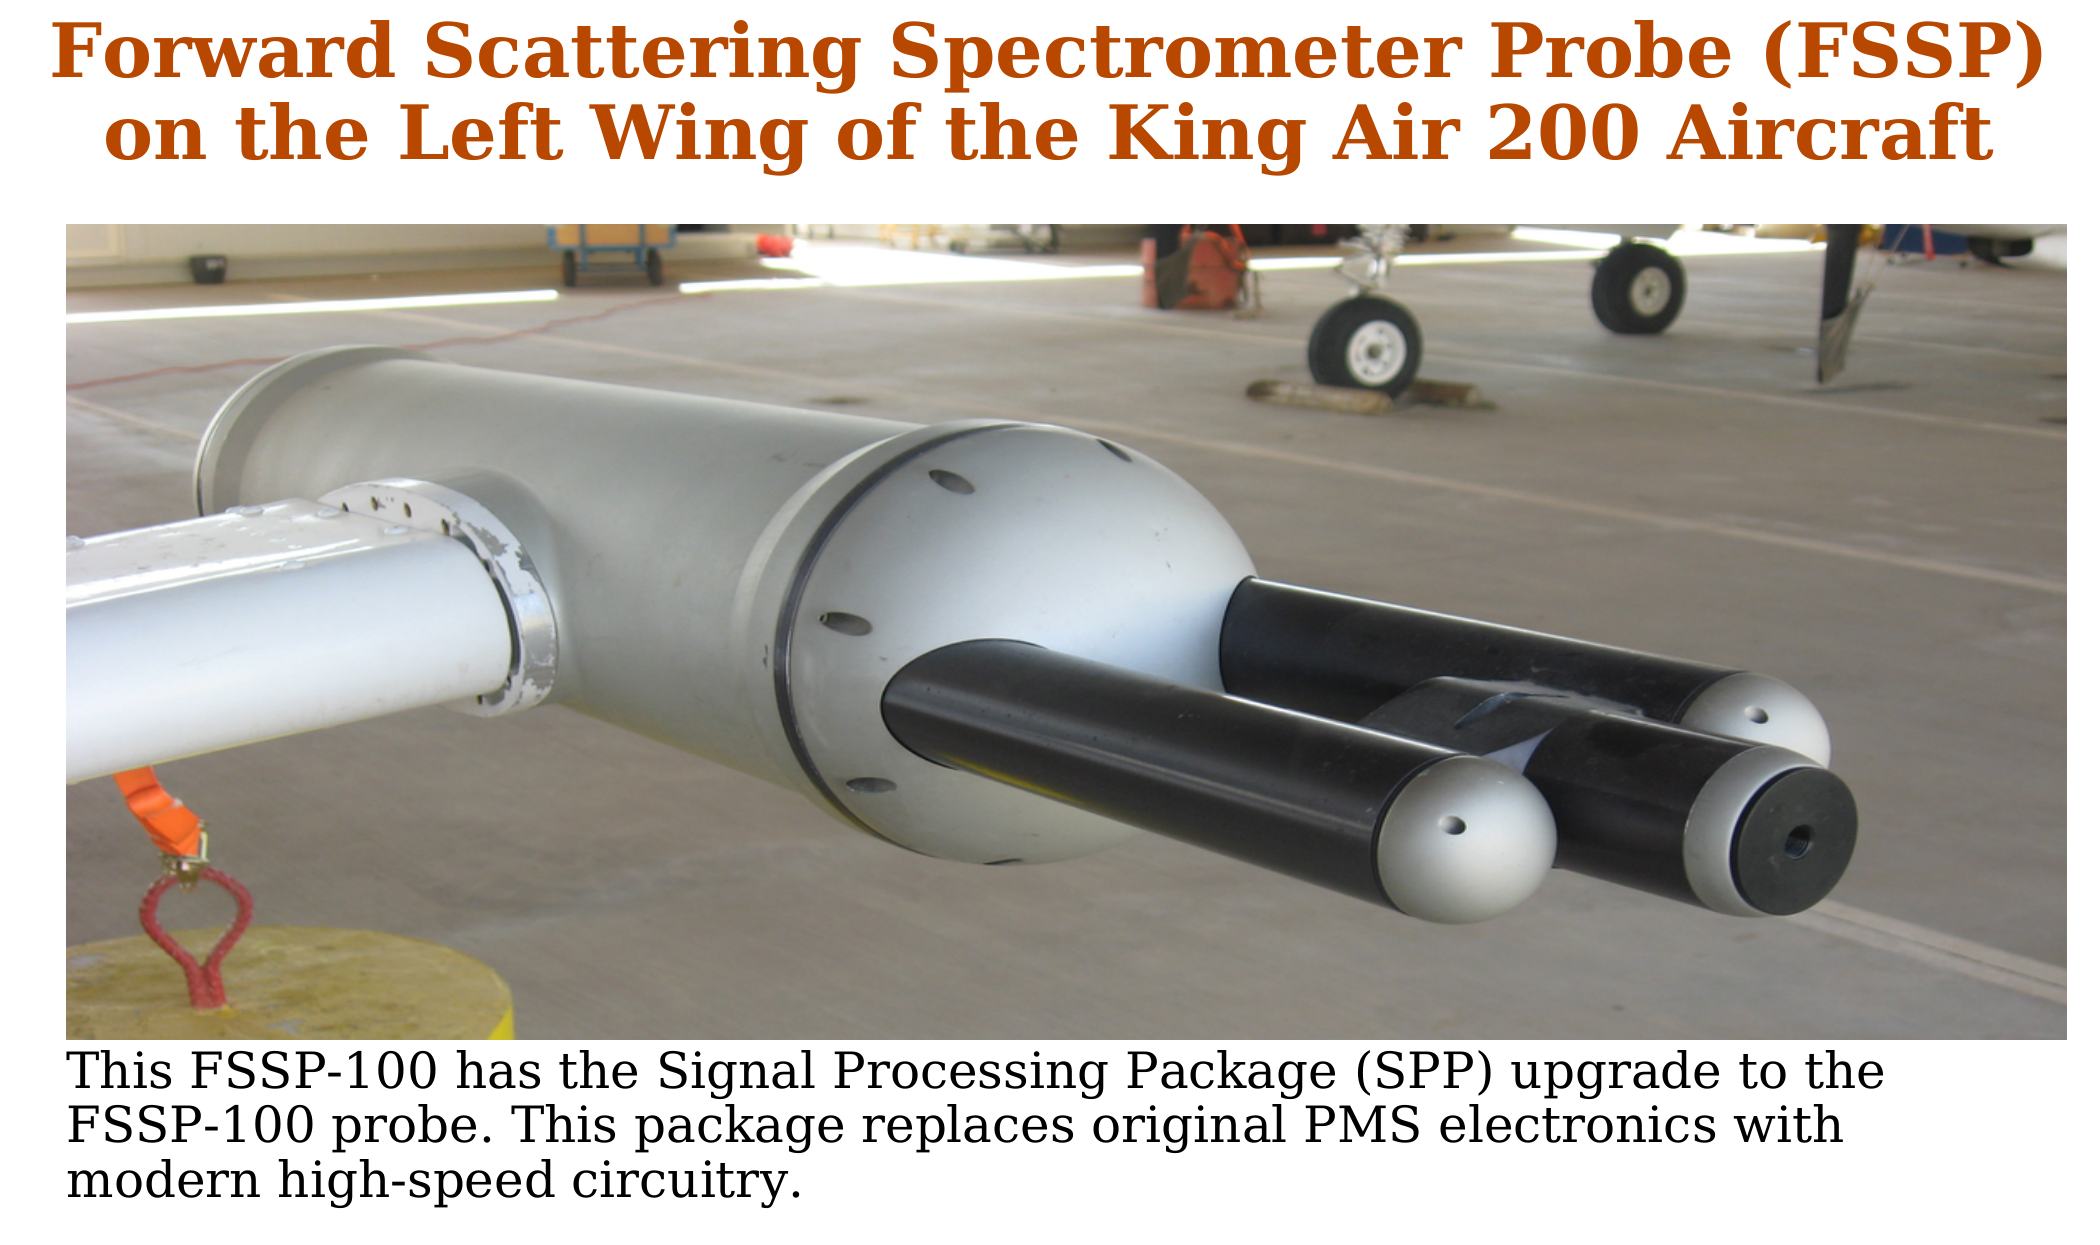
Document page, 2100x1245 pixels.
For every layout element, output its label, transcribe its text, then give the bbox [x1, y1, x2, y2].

text_box Forward Scattering Spectrometer Probe (FSSP) on the Left Wing of the King Air 200 Aircraft [0, 10, 2100, 177]
picture [66, 224, 2067, 1040]
text_box This FSSP-100 has the Signal Processing Package (SPP) upgrade to the FSSP-100 probe. This package replaces original PMS electronics with modern high-speed circuitry. [52, 1037, 2048, 1226]
